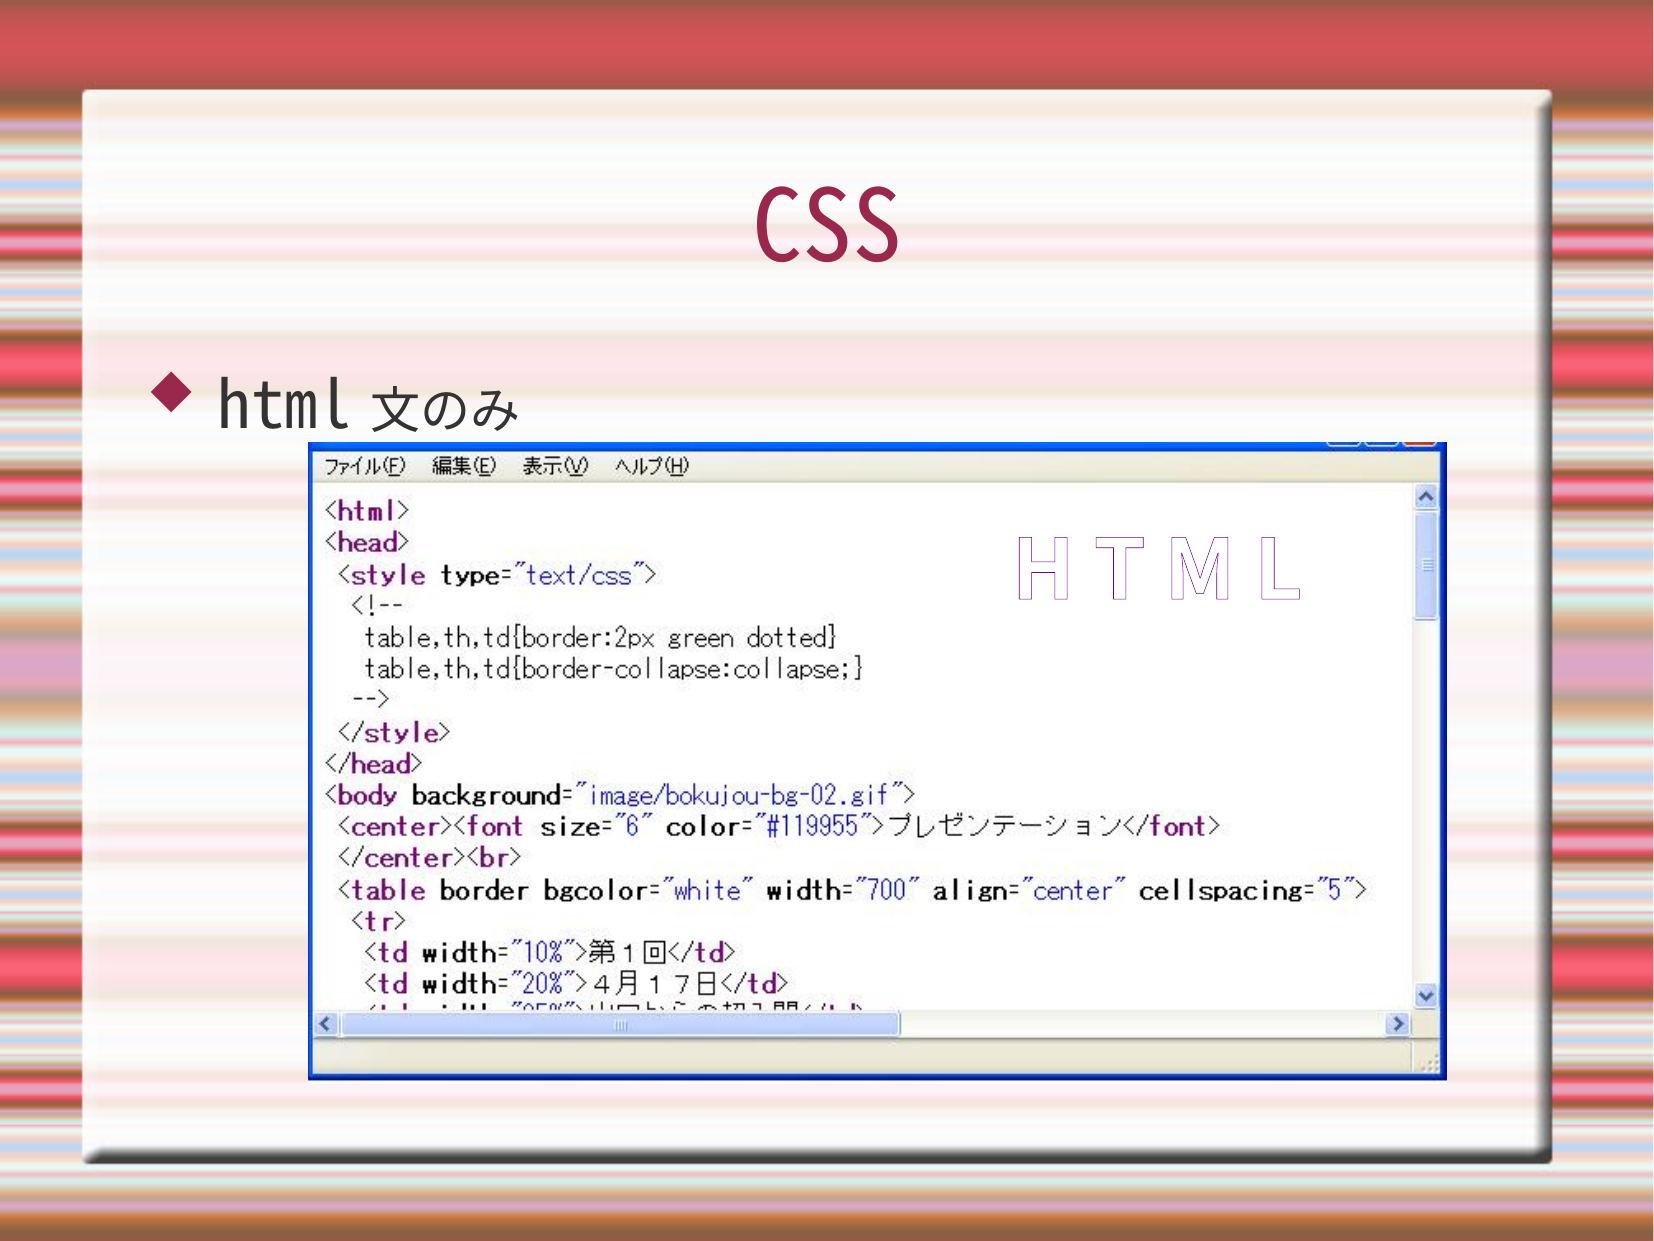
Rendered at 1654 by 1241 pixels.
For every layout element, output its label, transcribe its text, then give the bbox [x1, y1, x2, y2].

picture [0, 0, 1654, 1241]
title CSS [121, 114, 1534, 322]
text_box H T M L [1011, 502, 1359, 621]
list html文のみ [134, 350, 1516, 1133]
